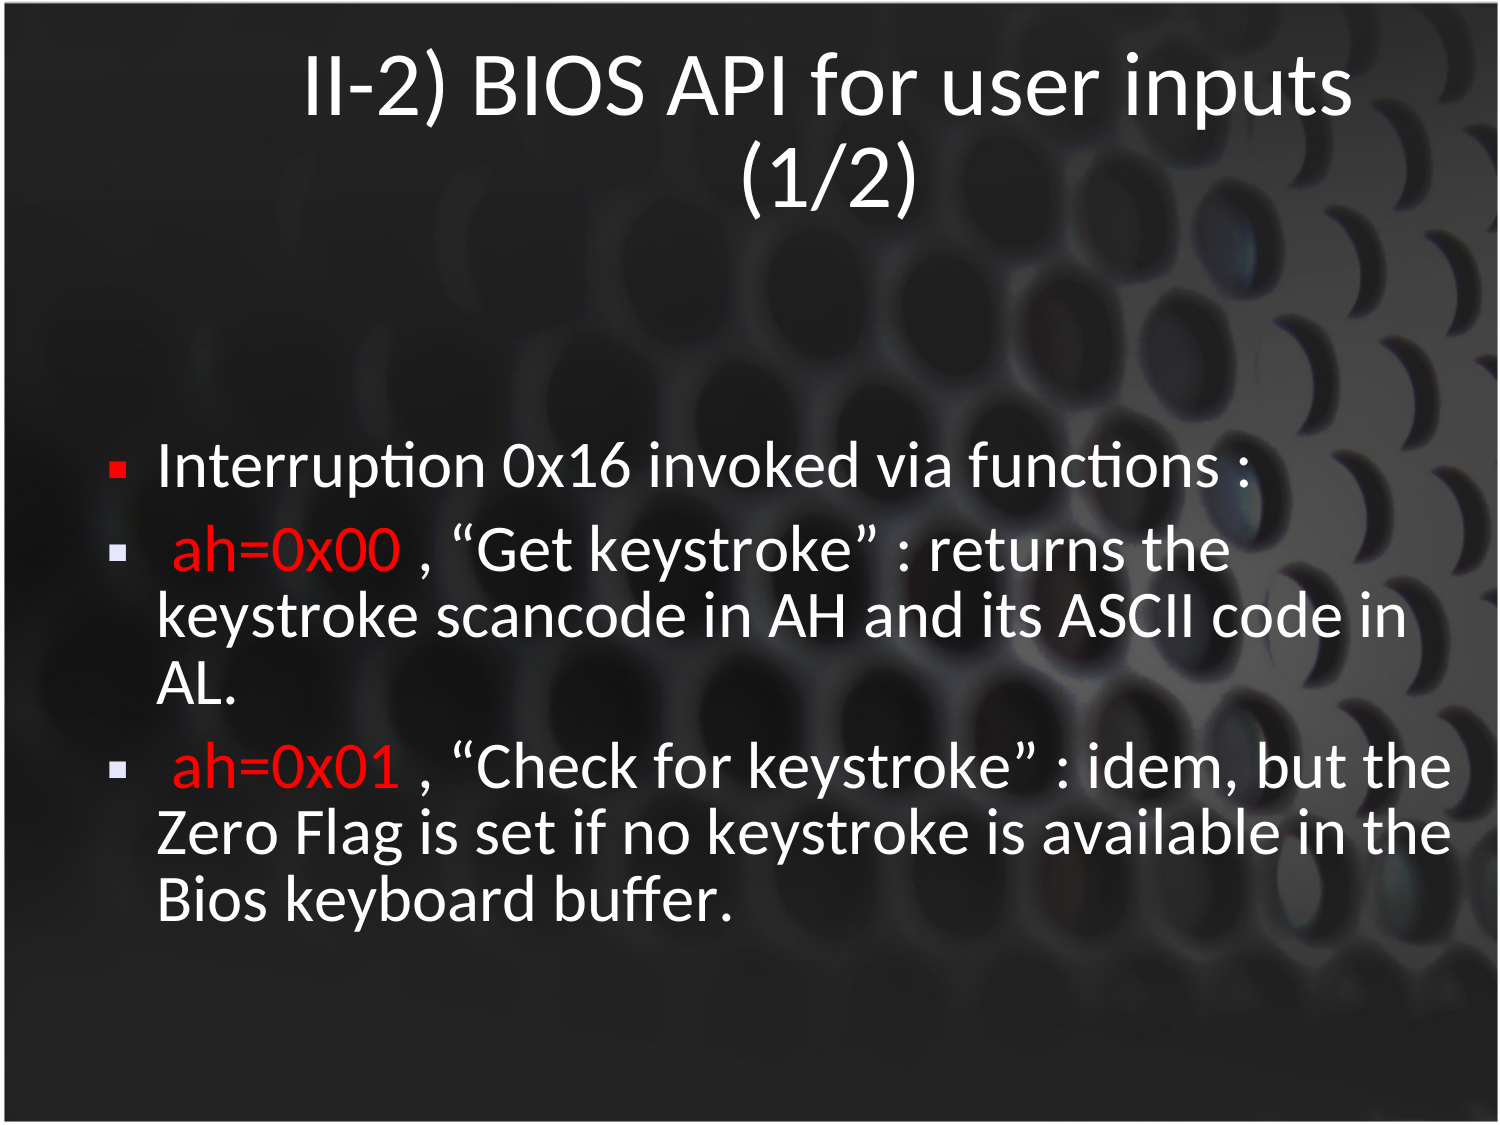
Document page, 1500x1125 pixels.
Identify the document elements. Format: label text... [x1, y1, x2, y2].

text_box Interruption 0x16 invoked via functions : ah=0x00 , “Get keystroke” : returns the keystroke scancode in AH and its ASCII code in AL. ah=0x01 , “Check for keystroke” : idem, but the Zero Flag is set if no keystroke is available in the Bios keyboard buffer. [0, 429, 1500, 1125]
picture [0, 0, 1500, 429]
title II-2) BIOS API for user inputs (1/2) [225, 13, 1433, 265]
